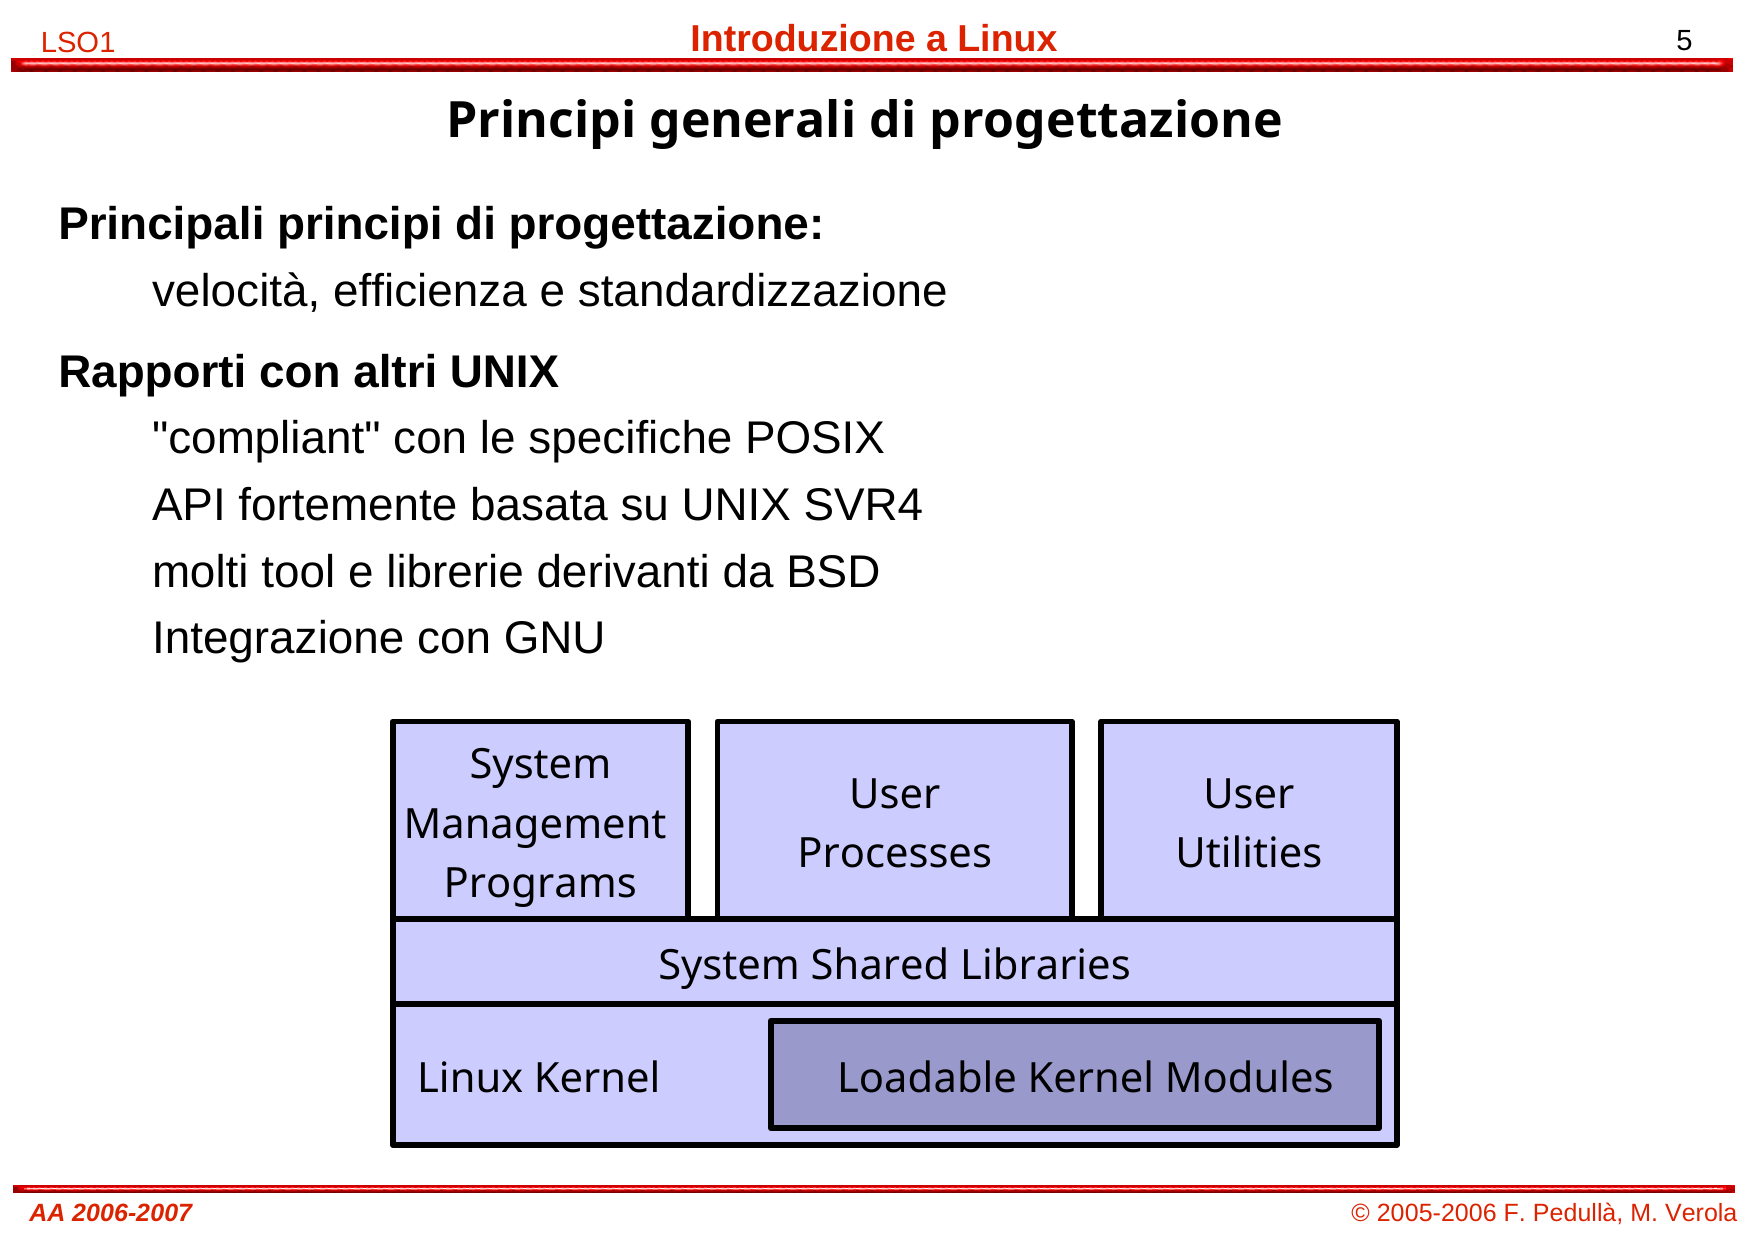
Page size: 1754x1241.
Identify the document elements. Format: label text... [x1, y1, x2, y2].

list Principali principi di progettazione: velocità, efficienza e standardizzazione Rapporti con altri UNIX "compliant" con le specifiche POSIX API fortemente basata su UNIX SVR4 molti tool e librerie derivanti da BSD Integrazione con GNU [58, 194, 1696, 707]
picture [11, 58, 1733, 72]
text_box User Processes [717, 721, 1072, 920]
text_box User Utilities [1101, 721, 1397, 920]
picture [13, 1185, 1735, 1193]
text_box Linux Kernel [392, 1004, 1397, 1146]
text_box System Shared Libraries [392, 919, 1397, 1004]
text_box Loadable Kernel Modules [770, 1020, 1379, 1129]
text_box System Management Programs [392, 721, 688, 920]
title Principi generali di progettazione [28, 72, 1702, 168]
